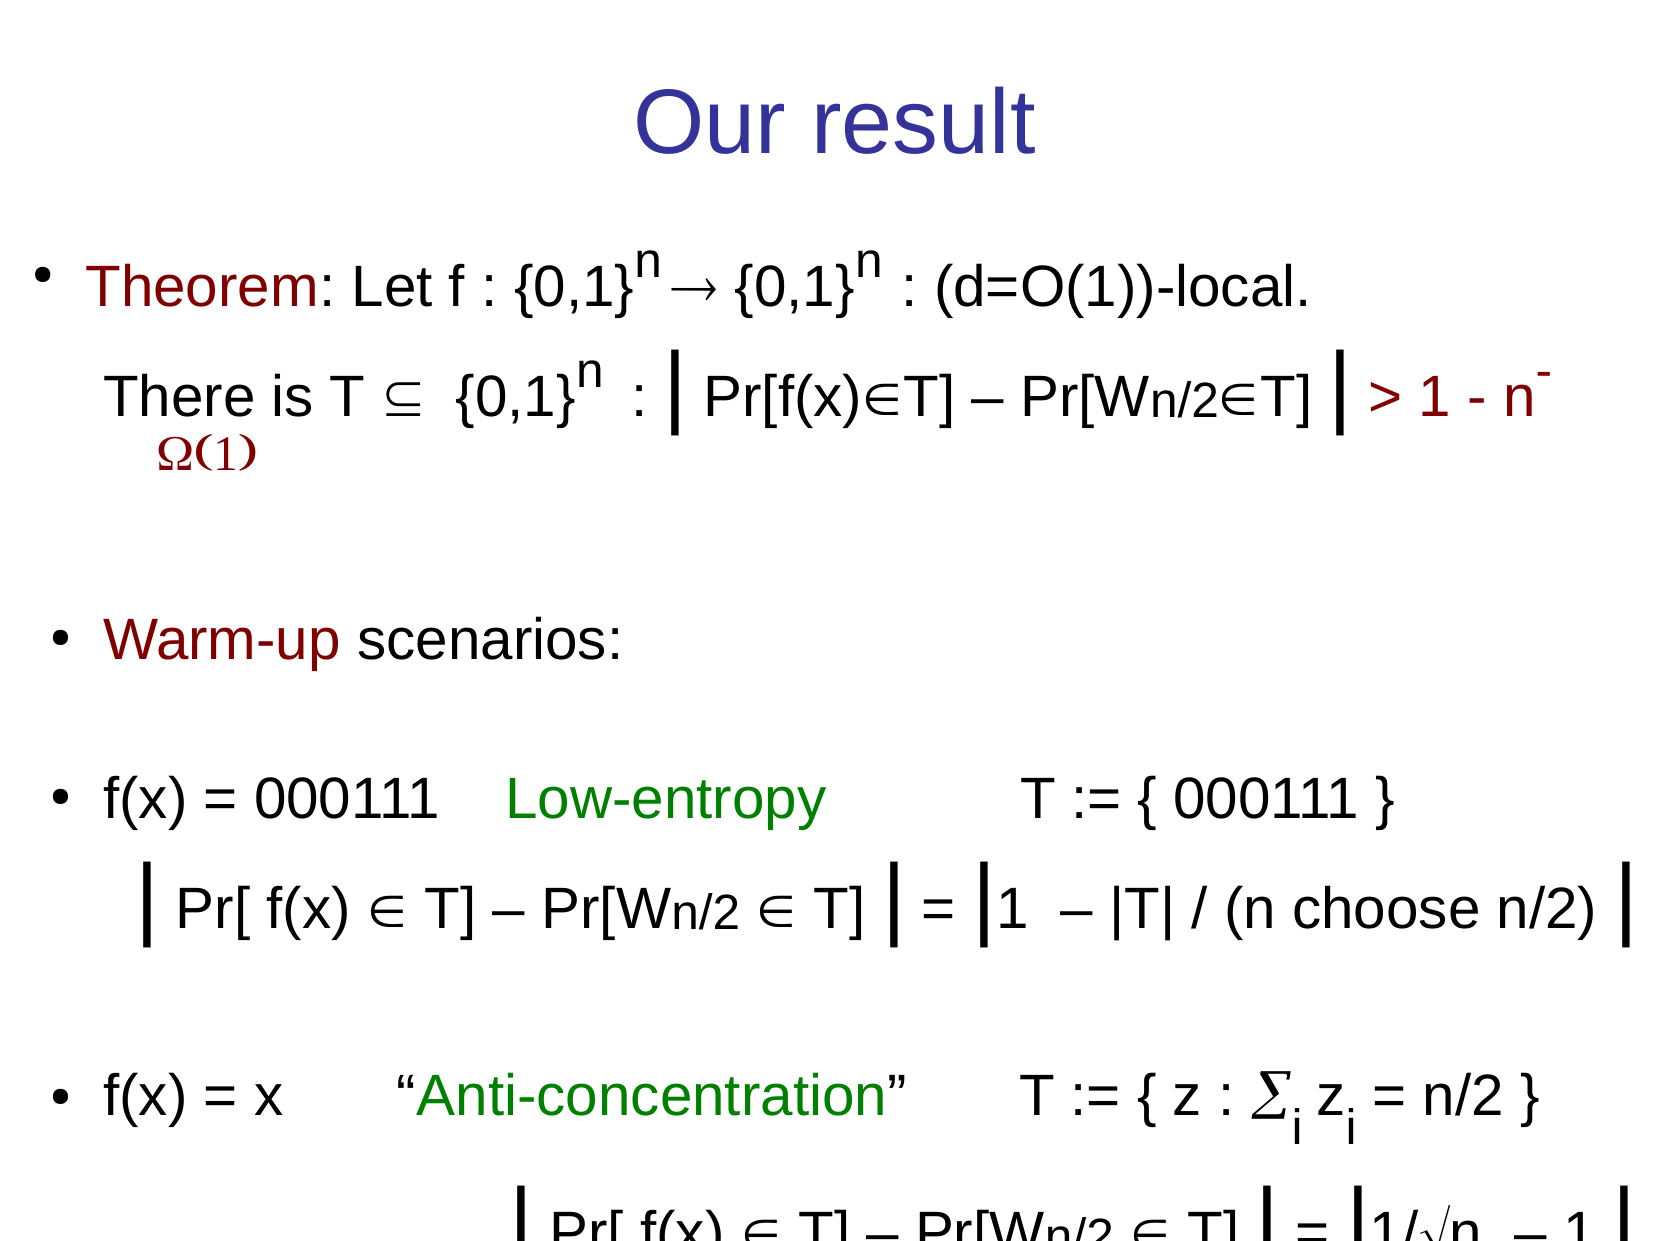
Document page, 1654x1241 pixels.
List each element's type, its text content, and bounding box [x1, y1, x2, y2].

title Our result [131, 18, 1538, 226]
list Theorem: Let f : {0,1}n  {0,1}n : (d=O(1))-local. There is T  {0,1}n : | Pr[f(x)T] – Pr[Wn/2T] | > 1 - n-(1) Warm-up scenarios: f(x) = 000111 Low-entropy T := { 000111 } | Pr[ f(x)  T] – Pr[Wn/2  T] | = |1 – |T| / (n choose n/2) | f(x) = x “Anti-concentration” T := { z : i zi = n/2 } | Pr[ f(x)  T] – Pr[Wn/2  T] | = |1/n – 1 | [0, 225, 1654, 1241]
